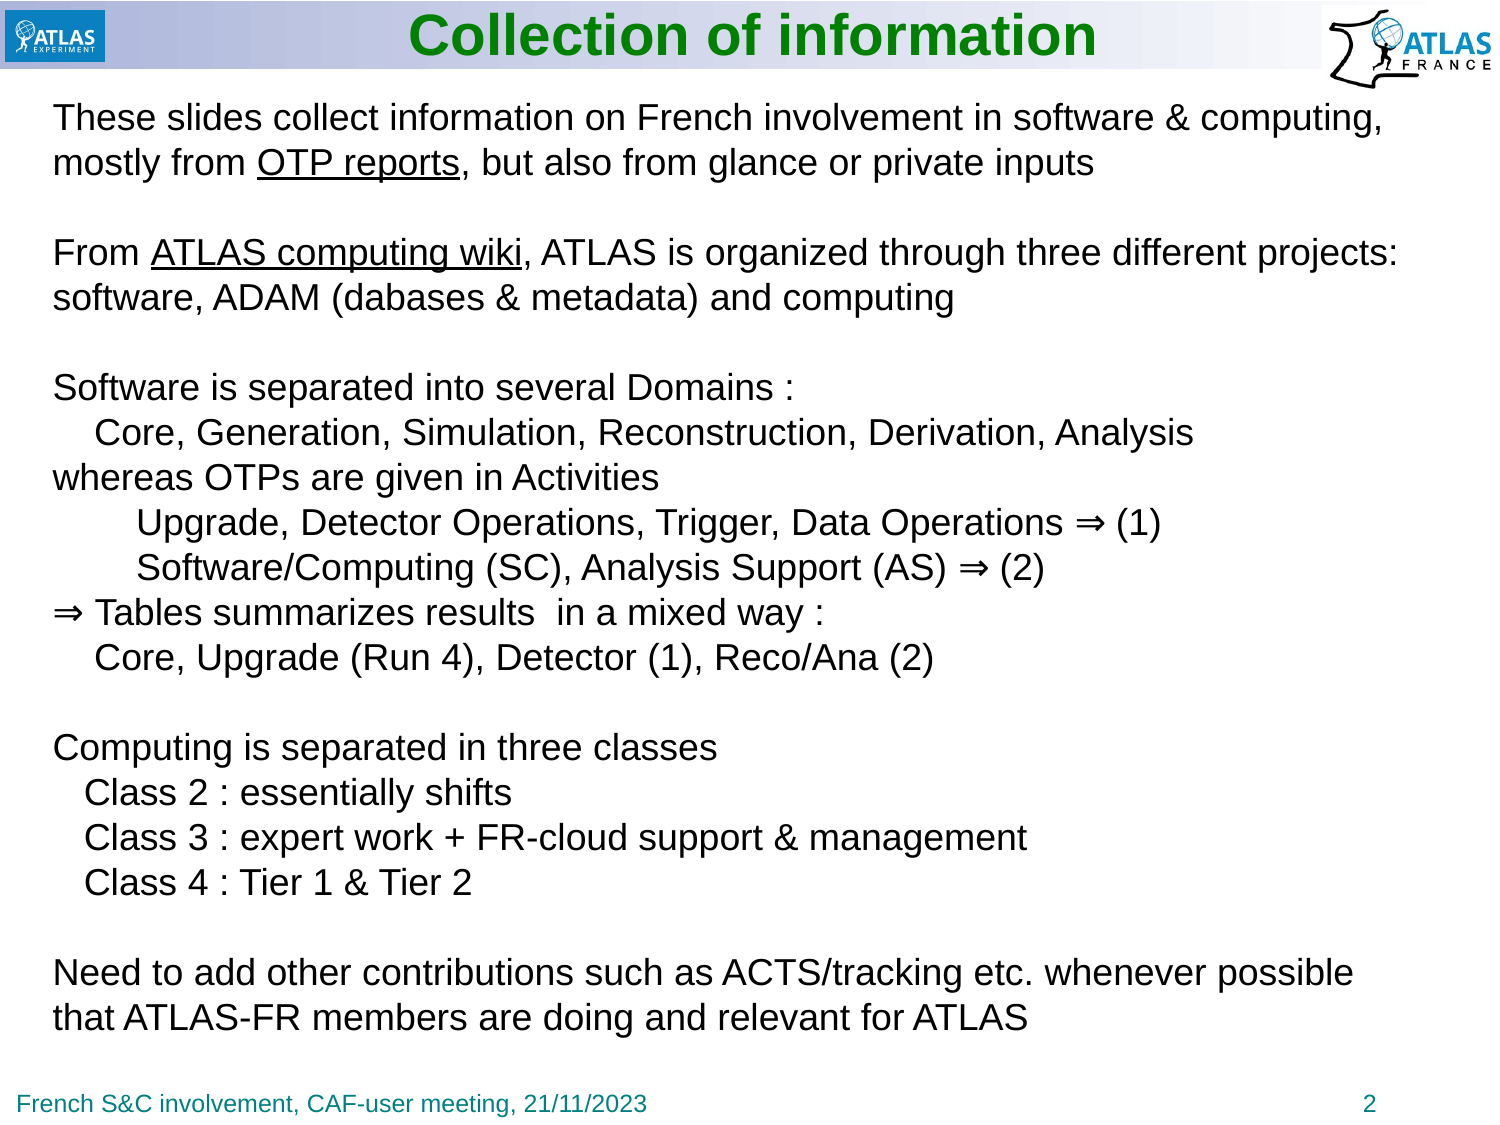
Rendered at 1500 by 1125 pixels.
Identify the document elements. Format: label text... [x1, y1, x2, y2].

picture [5, 10, 17, 62]
text_box Collection of information [17, 0, 1500, 100]
text_box These slides collect information on French involvement in software & computing, mostly from OTP reports, but also from glance or private inputs From ATLAS computing wiki, ATLAS is organized through three different projects: software, ADAM (dabases & metadata) and computing Software is separated into several Domains : Core, Generation, Simulation, Reconstruction, Derivation, Analysis whereas OTPs are given in Activities Upgrade, Detector Operations, Trigger, Data Operations ⇒ (1) Software/Computing (SC), Analysis Support (AS) ⇒ (2) ⇒ Tables summarizes results in a mixed way : Core, Upgrade (Run 4), Detector (1), Reco/Ana (2) Computing is separated in three classes Class 2 : essentially shifts Class 3 : expert work + FR-cloud support & management Class 4 : Tier 1 & Tier 2 Need to add other contributions such as ACTS/tracking etc. whenever possible that ATLAS-FR members are doing and relevant for ATLAS [37, 85, 1470, 1040]
